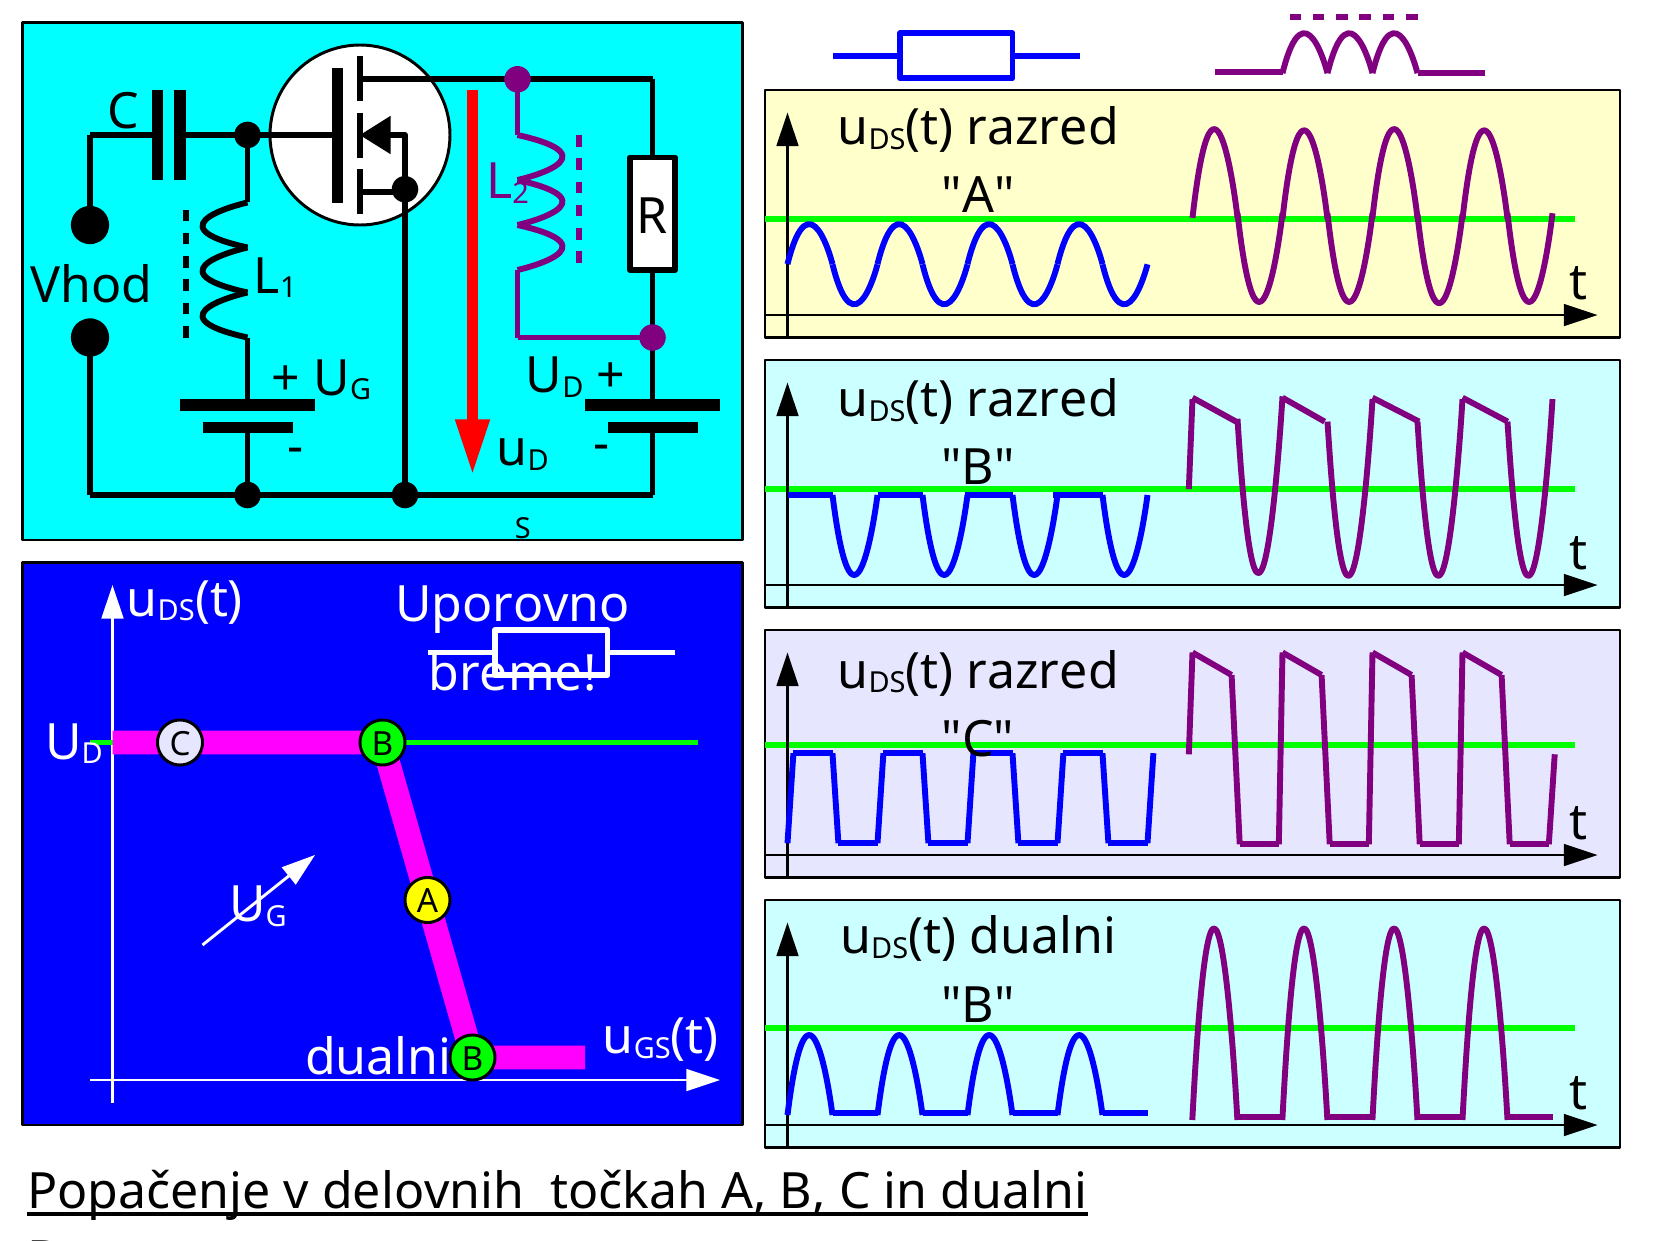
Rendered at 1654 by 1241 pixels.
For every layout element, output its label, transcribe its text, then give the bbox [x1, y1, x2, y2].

text_box [789, 222, 803, 245]
text_box [1369, 404, 1419, 486]
text_box C [157, 720, 203, 766]
text_box UG [225, 868, 287, 924]
text_box t [1560, 785, 1596, 847]
text_box UD + - [519, 339, 632, 477]
text_box B [360, 720, 406, 766]
text_box R [630, 157, 676, 271]
text_box [765, 900, 798, 1025]
text_box [1374, 659, 1411, 742]
text_box [1466, 134, 1504, 216]
text_box [1512, 222, 1548, 298]
text_box [1325, 1031, 1374, 1114]
text_box [833, 492, 878, 571]
text_box B [458, 1035, 496, 1081]
text_box [1193, 659, 1231, 742]
text_box [22, 22, 743, 541]
text_box [1516, 492, 1542, 571]
text_box [765, 90, 1621, 338]
text_box [1286, 134, 1324, 216]
text_box uGS(t) [593, 1000, 729, 1078]
text_box uDS(t) [117, 562, 253, 640]
text_box [1196, 133, 1234, 216]
text_box [765, 586, 786, 608]
text_box [995, 222, 1073, 301]
text_box A [405, 877, 451, 923]
text_box [1459, 404, 1509, 486]
text_box [1279, 404, 1329, 486]
text_box C [90, 74, 158, 135]
text_box UG [225, 878, 291, 946]
text_box uDS(t) razred "B" [798, 362, 1159, 440]
text_box Uporovno breme! [310, 568, 716, 629]
text_box [765, 492, 786, 584]
text_box [900, 33, 1013, 79]
text_box L2 [478, 145, 542, 223]
text_box [1284, 659, 1321, 742]
text_box [765, 360, 1621, 608]
text_box t [1560, 515, 1596, 577]
text_box + UG - [265, 341, 378, 479]
text_box [1472, 935, 1497, 1025]
text_box [1332, 222, 1368, 298]
text_box [765, 856, 786, 878]
text_box Vhod [23, 248, 159, 310]
text_box [1376, 133, 1414, 216]
text_box uDS(t) dualni "B" [798, 900, 1159, 978]
text_box [1464, 659, 1501, 742]
text_box [765, 222, 786, 314]
text_box uDS [489, 412, 557, 490]
text_box [1192, 404, 1239, 486]
text_box [815, 222, 893, 301]
text_box [1415, 1031, 1464, 1114]
text_box t [1560, 1055, 1596, 1117]
text_box [1013, 492, 1053, 571]
text_box [1292, 935, 1317, 1025]
text_box t [1560, 245, 1596, 307]
text_box [22, 562, 743, 1126]
text_box uDS(t) razred "A" [798, 91, 1159, 169]
text_box [1235, 1031, 1284, 1114]
text_box [1202, 935, 1227, 1025]
text_box [923, 492, 965, 571]
text_box [765, 1126, 786, 1148]
text_box [1242, 222, 1278, 298]
text_box dualni [299, 1020, 458, 1082]
text_box L1 [241, 239, 310, 317]
text_box [1422, 222, 1458, 299]
text_box [1246, 492, 1271, 568]
text_box [1239, 748, 1277, 841]
text_box [1382, 935, 1407, 1025]
text_box [1336, 492, 1362, 571]
text_box [905, 222, 983, 301]
text_box [789, 900, 1621, 1148]
text_box [765, 748, 786, 854]
text_box [1329, 748, 1367, 841]
text_box uDS(t) razred "C" [798, 634, 1159, 712]
text_box [765, 316, 786, 338]
text_box [765, 1031, 786, 1124]
text_box [1426, 492, 1452, 571]
text_box [765, 630, 1621, 878]
text_box Popačenje v delovnih točkah A, B, C in dualni B [27, 1154, 1126, 1216]
text_box UD [41, 705, 107, 783]
text_box [114, 755, 449, 1079]
text_box [789, 748, 970, 840]
text_box [1419, 748, 1457, 841]
